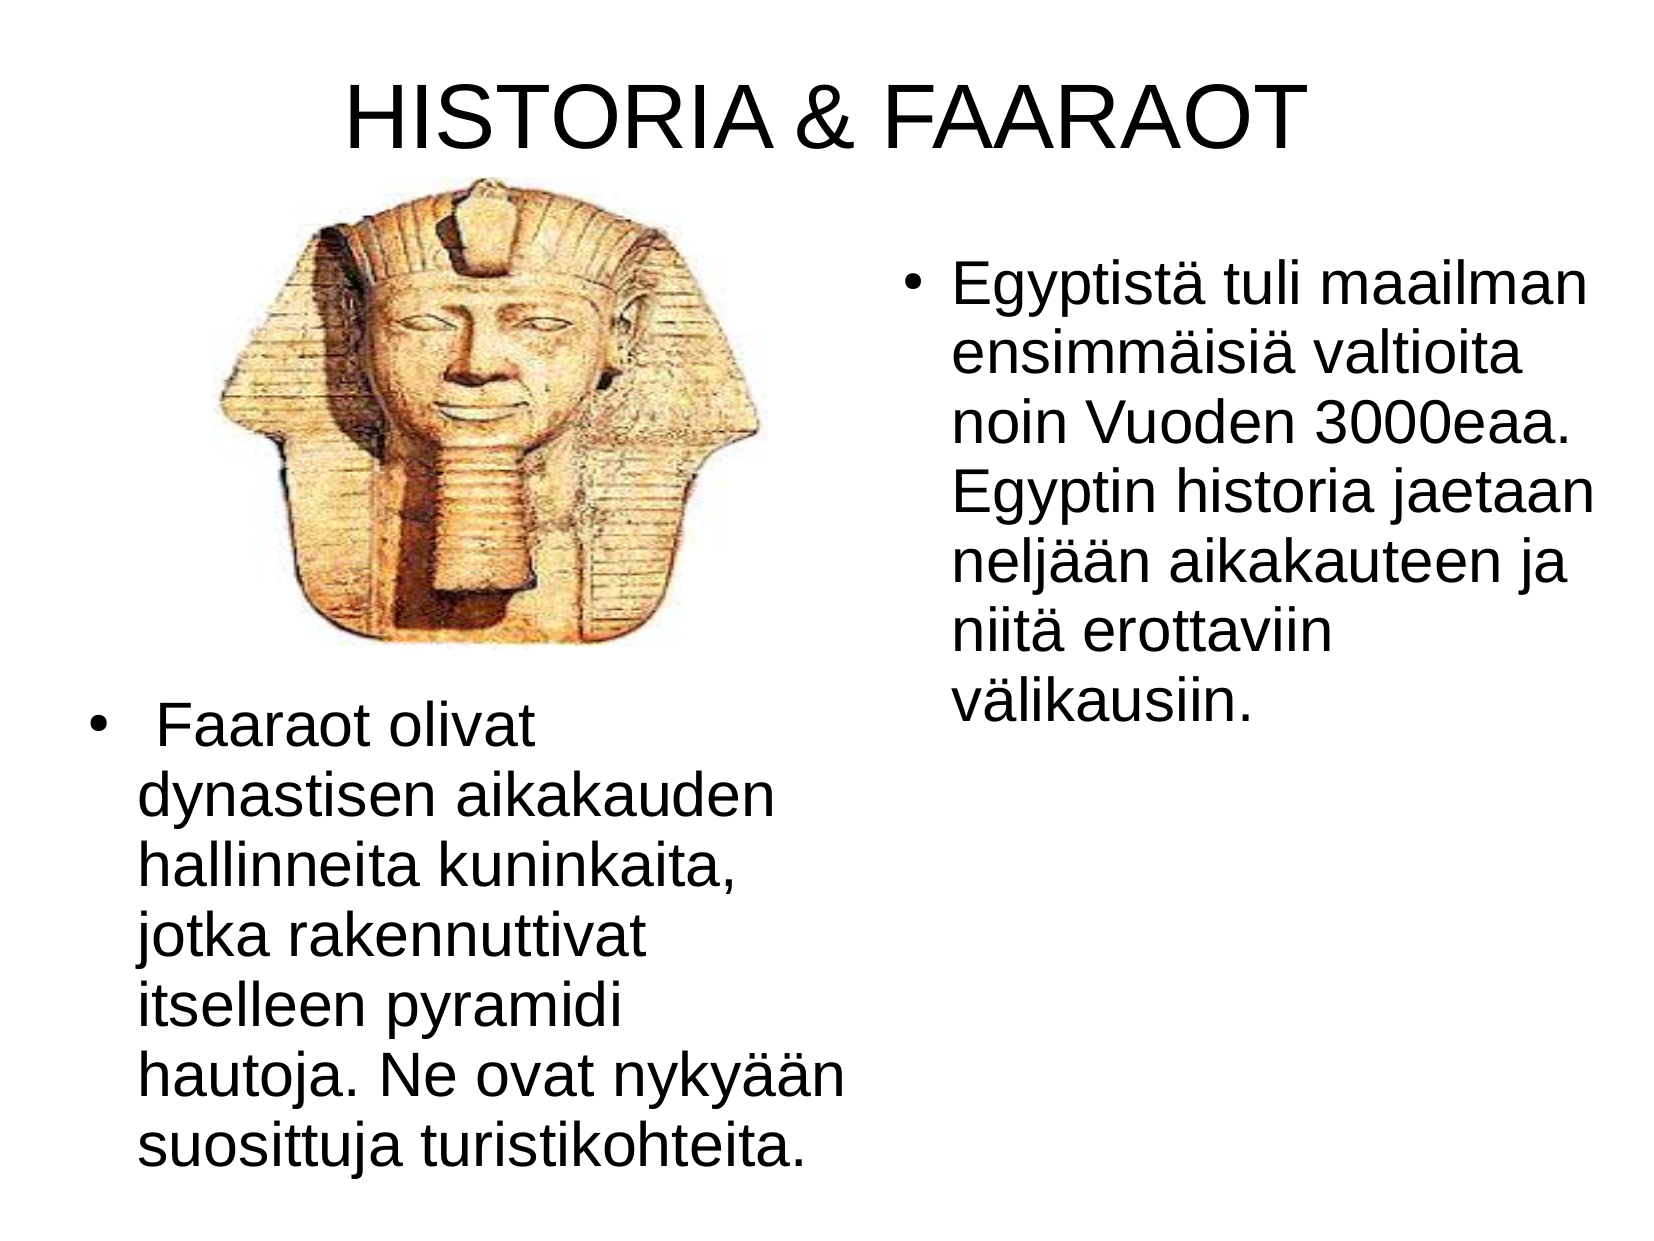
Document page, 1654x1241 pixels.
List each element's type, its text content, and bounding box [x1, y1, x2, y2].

title HISTORIA & FAARAOT [82, 64, 1571, 272]
list Faaraot olivat dynastisen aikakauden hallinneita kuninkaita, jotka rakennuttivat itselleen pyramidi hautoja. Ne ovat nykyään suosittuja turistikohteita. [70, 689, 851, 1205]
picture [212, 177, 768, 650]
list Egyptistä tuli maailman ensimmäisiä valtioita noin Vuoden 3000eaa. Egyptin historia jaetaan neljään aikakauteen ja niitä erottaviin välikausiin. [885, 248, 1613, 839]
